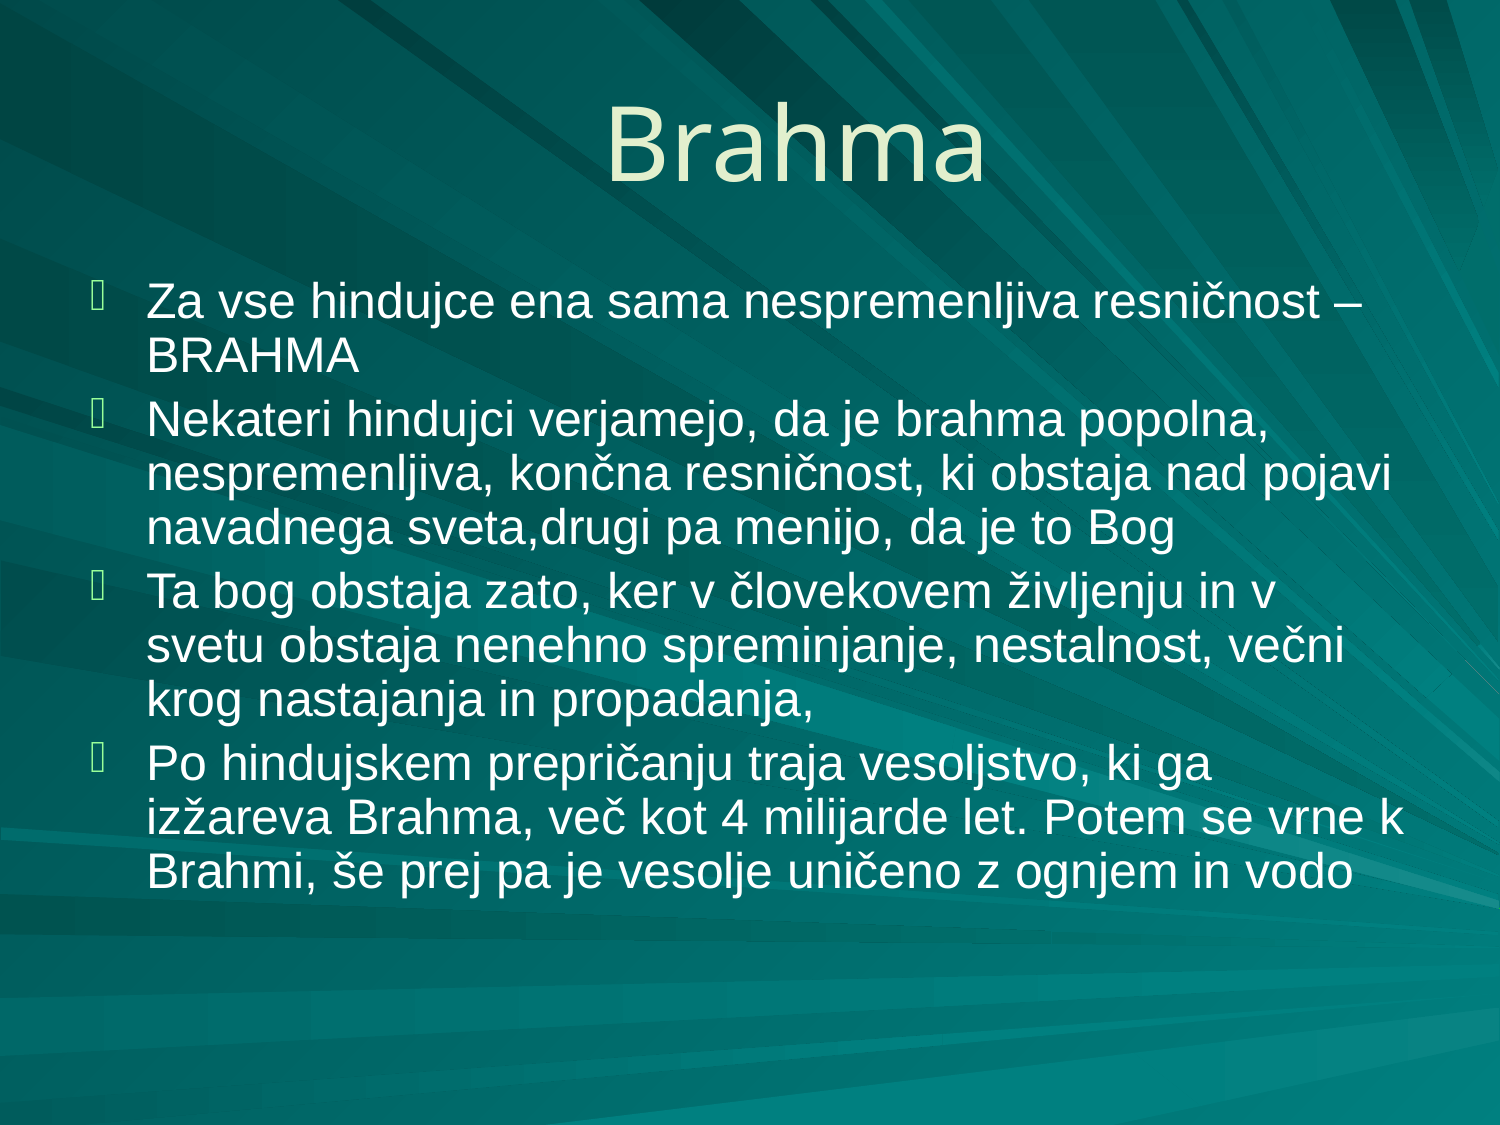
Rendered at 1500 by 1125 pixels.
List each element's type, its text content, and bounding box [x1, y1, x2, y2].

list Za vse hindujce ena sama nespremenljiva resničnost – BRAHMA Nekateri hindujci verjamejo, da je brahma popolna, nespremenljiva, končna resničnost, ki obstaja nad pojavi navadnega sveta,drugi pa menijo, da je to Bog Ta bog obstaja zato, ker v človekovem življenju in v svetu obstaja nenehno spreminjanje, nestalnost, večni krog nastajanja in propadanja, Po hindujskem prepričanju traja vesoljstvo, ki ga izžareva Brahma, več kot 4 milijarde let. Potem se vrne k Brahmi, še prej pa je vesolje uničeno z ognjem in vodo [75, 268, 1425, 1012]
title Brahma [75, 45, 1425, 234]
